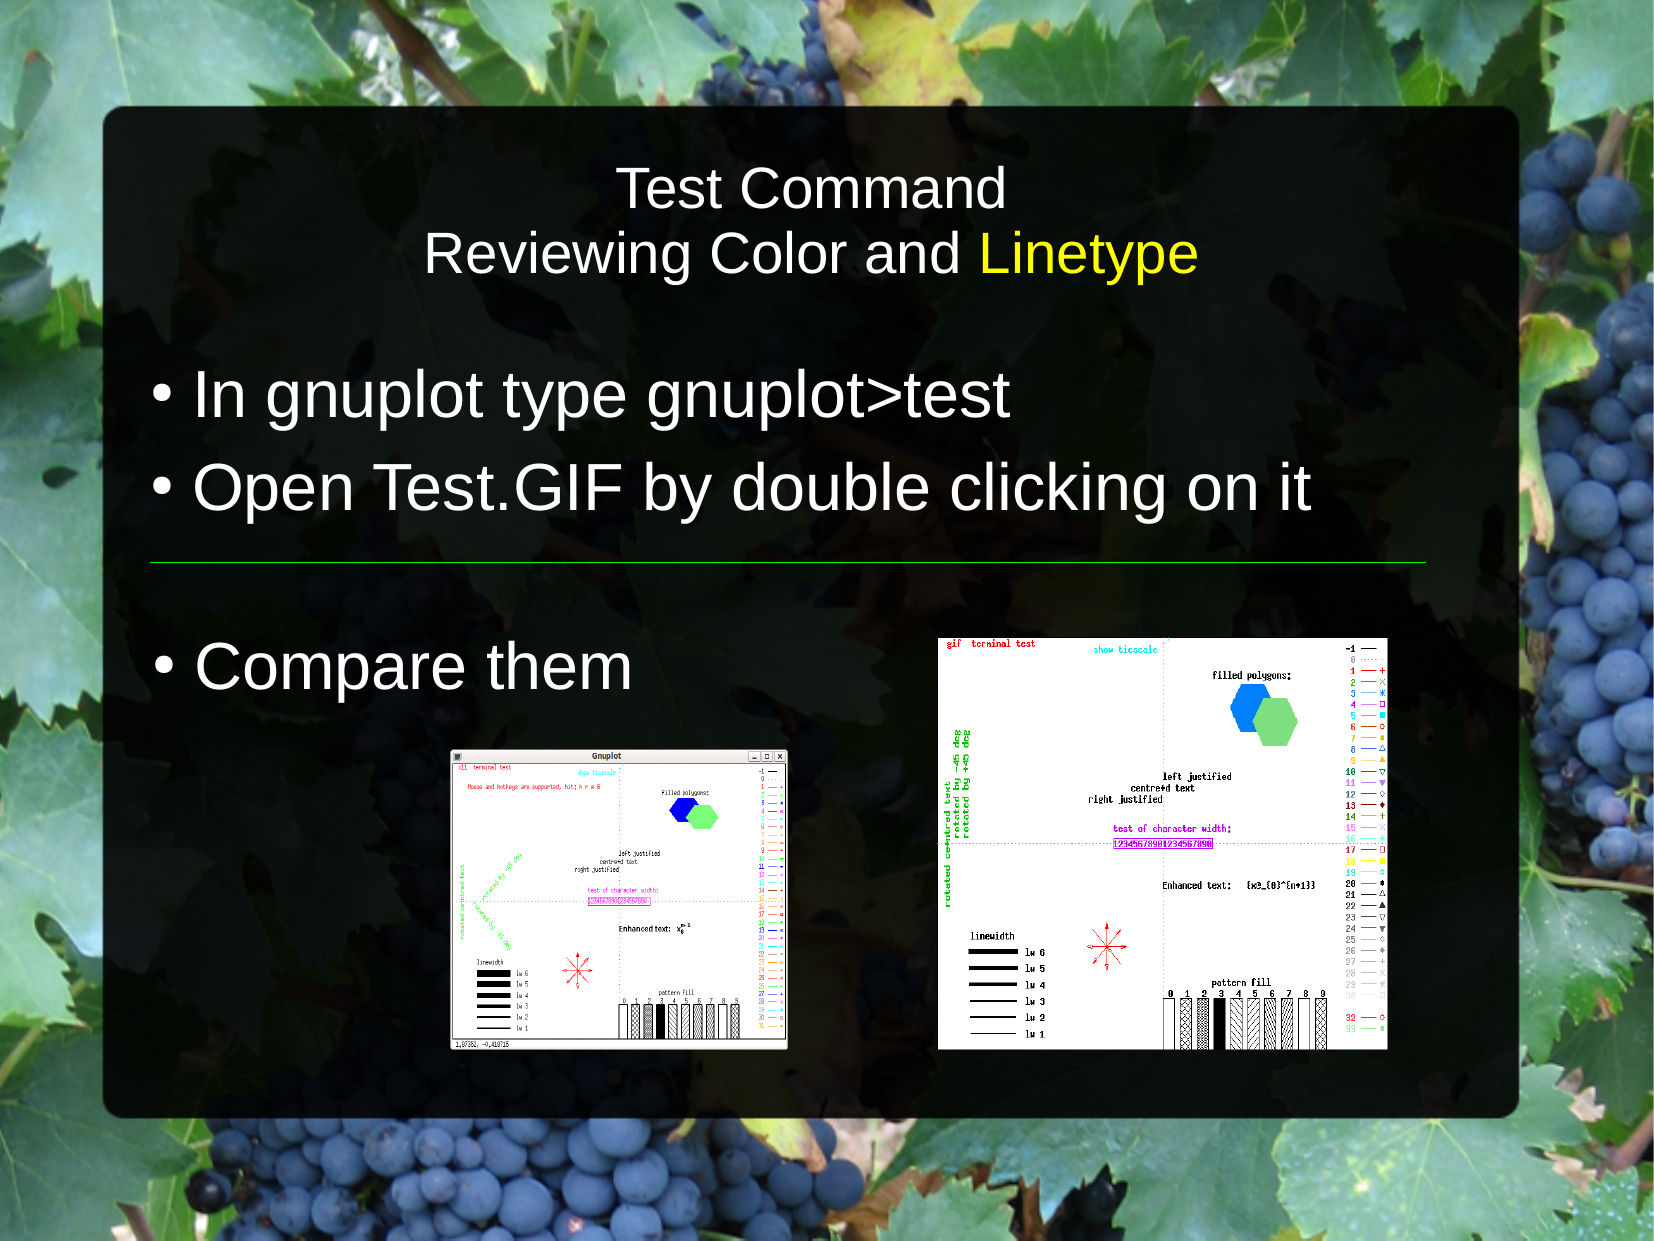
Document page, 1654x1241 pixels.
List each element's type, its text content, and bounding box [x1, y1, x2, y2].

picture [0, 0, 1654, 1241]
title Test Command Reviewing Color and Linetype [118, 125, 1506, 318]
subtitle In gnuplot type gnuplot>test Open Test.GIF by double clicking on it [150, 356, 1351, 526]
text_box Compare them [152, 620, 828, 713]
